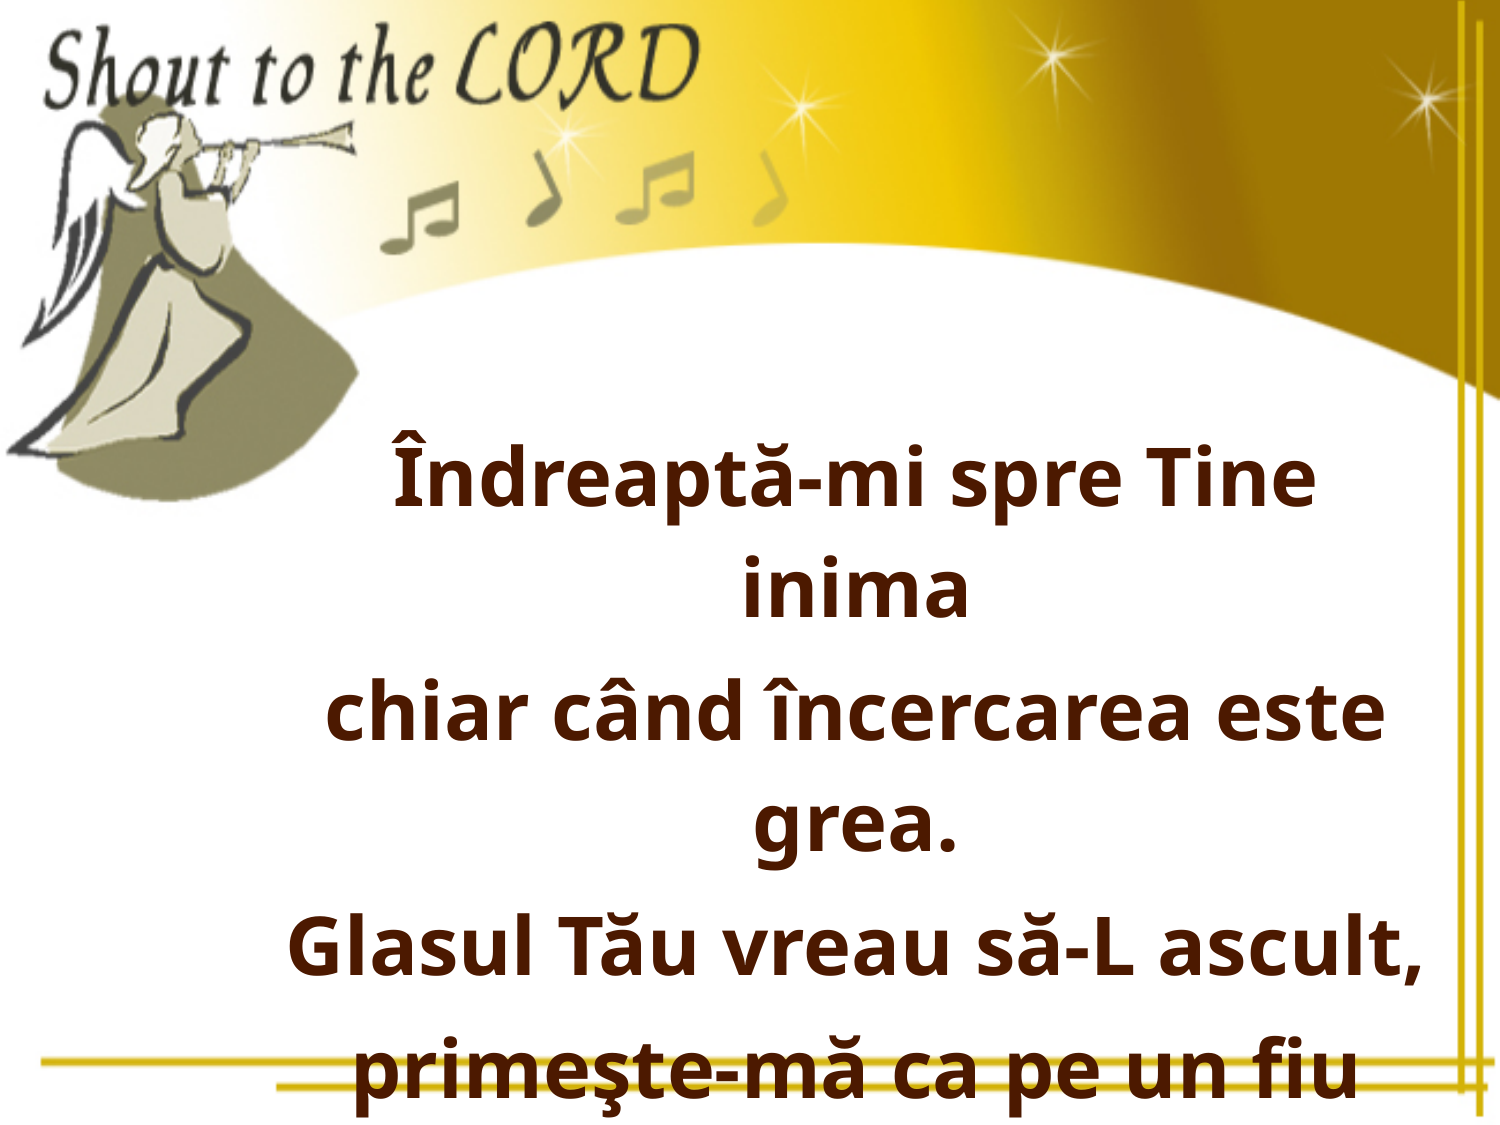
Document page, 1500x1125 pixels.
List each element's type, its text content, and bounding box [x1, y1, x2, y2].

list Îndreaptă-mi spre Tine inima chiar când încercarea este grea. Glasul Tău vreau să-L ascult, primeşte-mă ca pe un fiu pierdut! [262, 412, 1450, 1013]
picture [0, 0, 1500, 1125]
